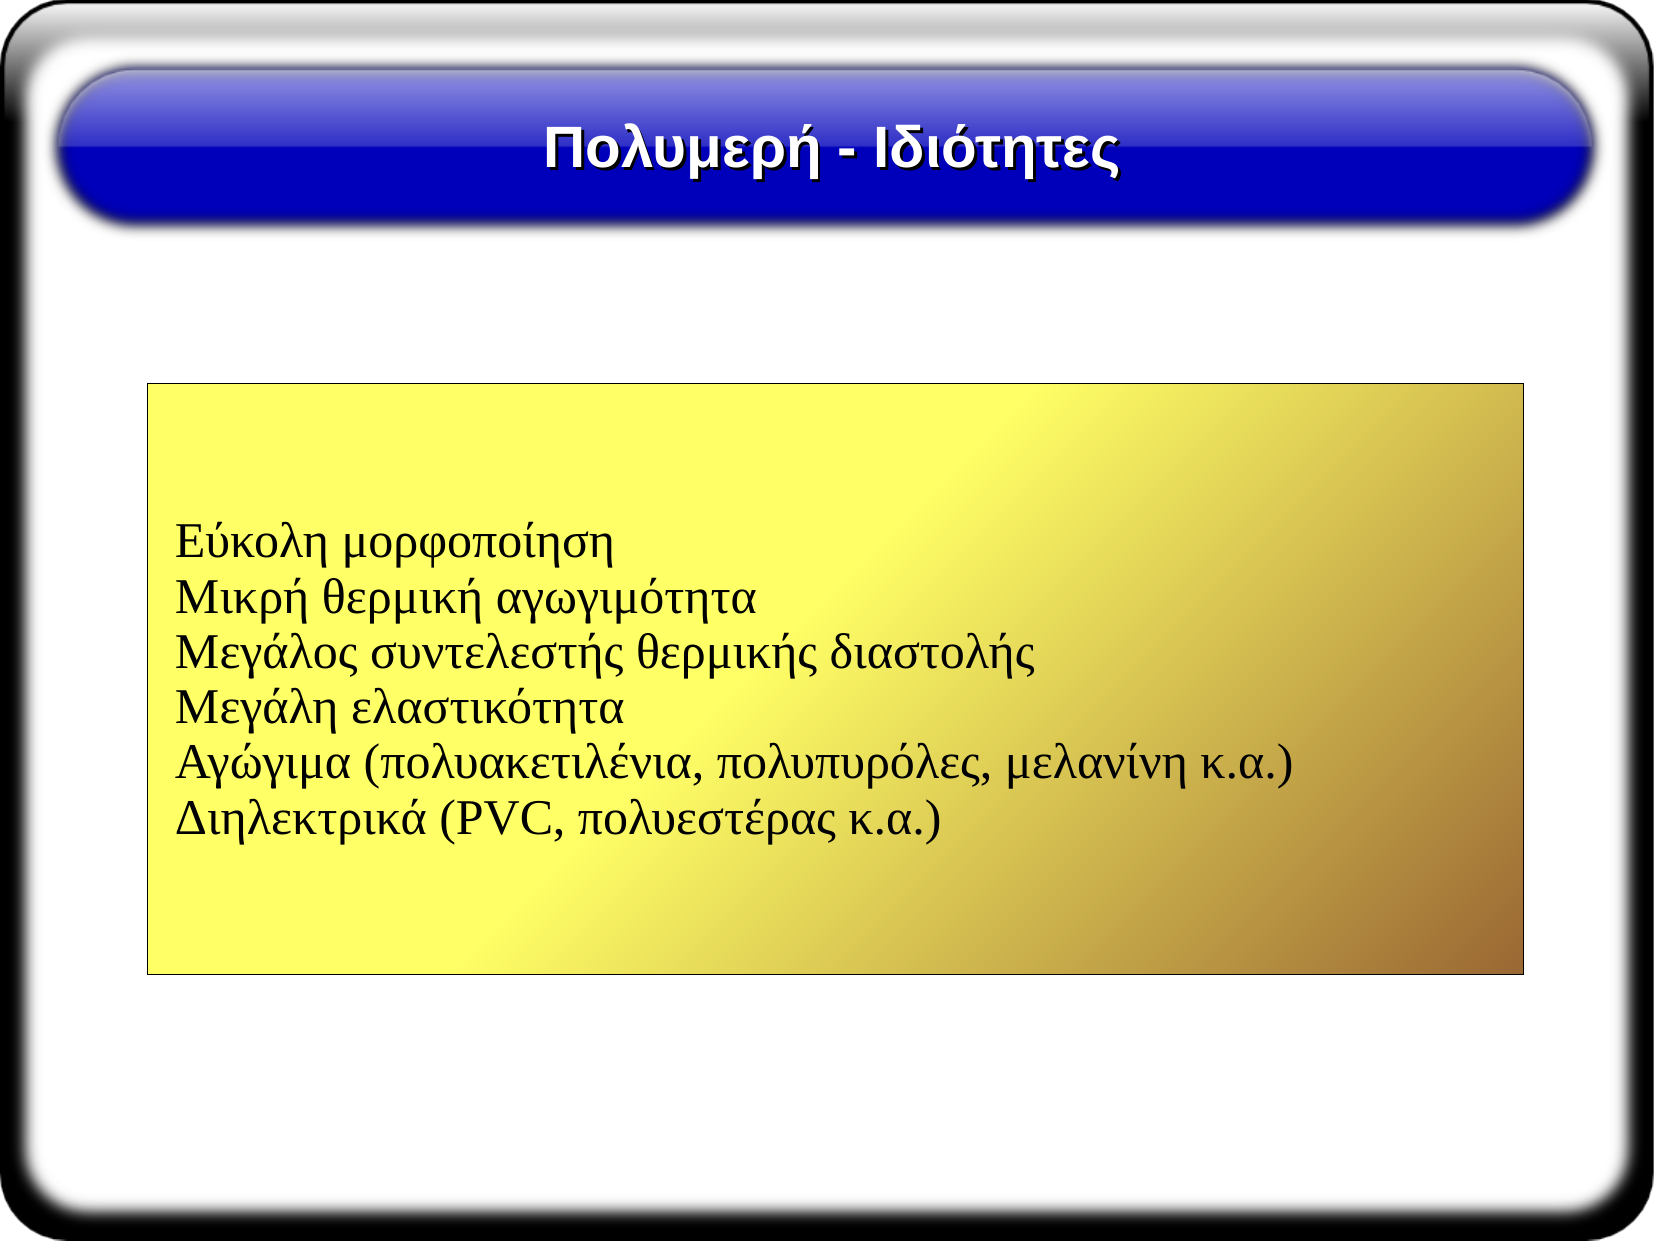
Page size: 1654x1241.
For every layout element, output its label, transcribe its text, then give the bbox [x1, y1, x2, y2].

text_box Εύκολη μορφοποίηση Μικρή θερμική αγωγιμότητα Μεγάλος συντελεστής θερμικής διαστολής Μεγάλη ελαστικότητα Αγώγιμα (πολυακετιλένια, πολυπυρόλες, μελανίνη κ.α.) Διηλεκτρικά (PVC, πολυεστέρας κ.α.) [147, 383, 1524, 975]
picture [0, 0, 1654, 1241]
title Πολυμερή - Ιδιότητες [88, 59, 1577, 237]
